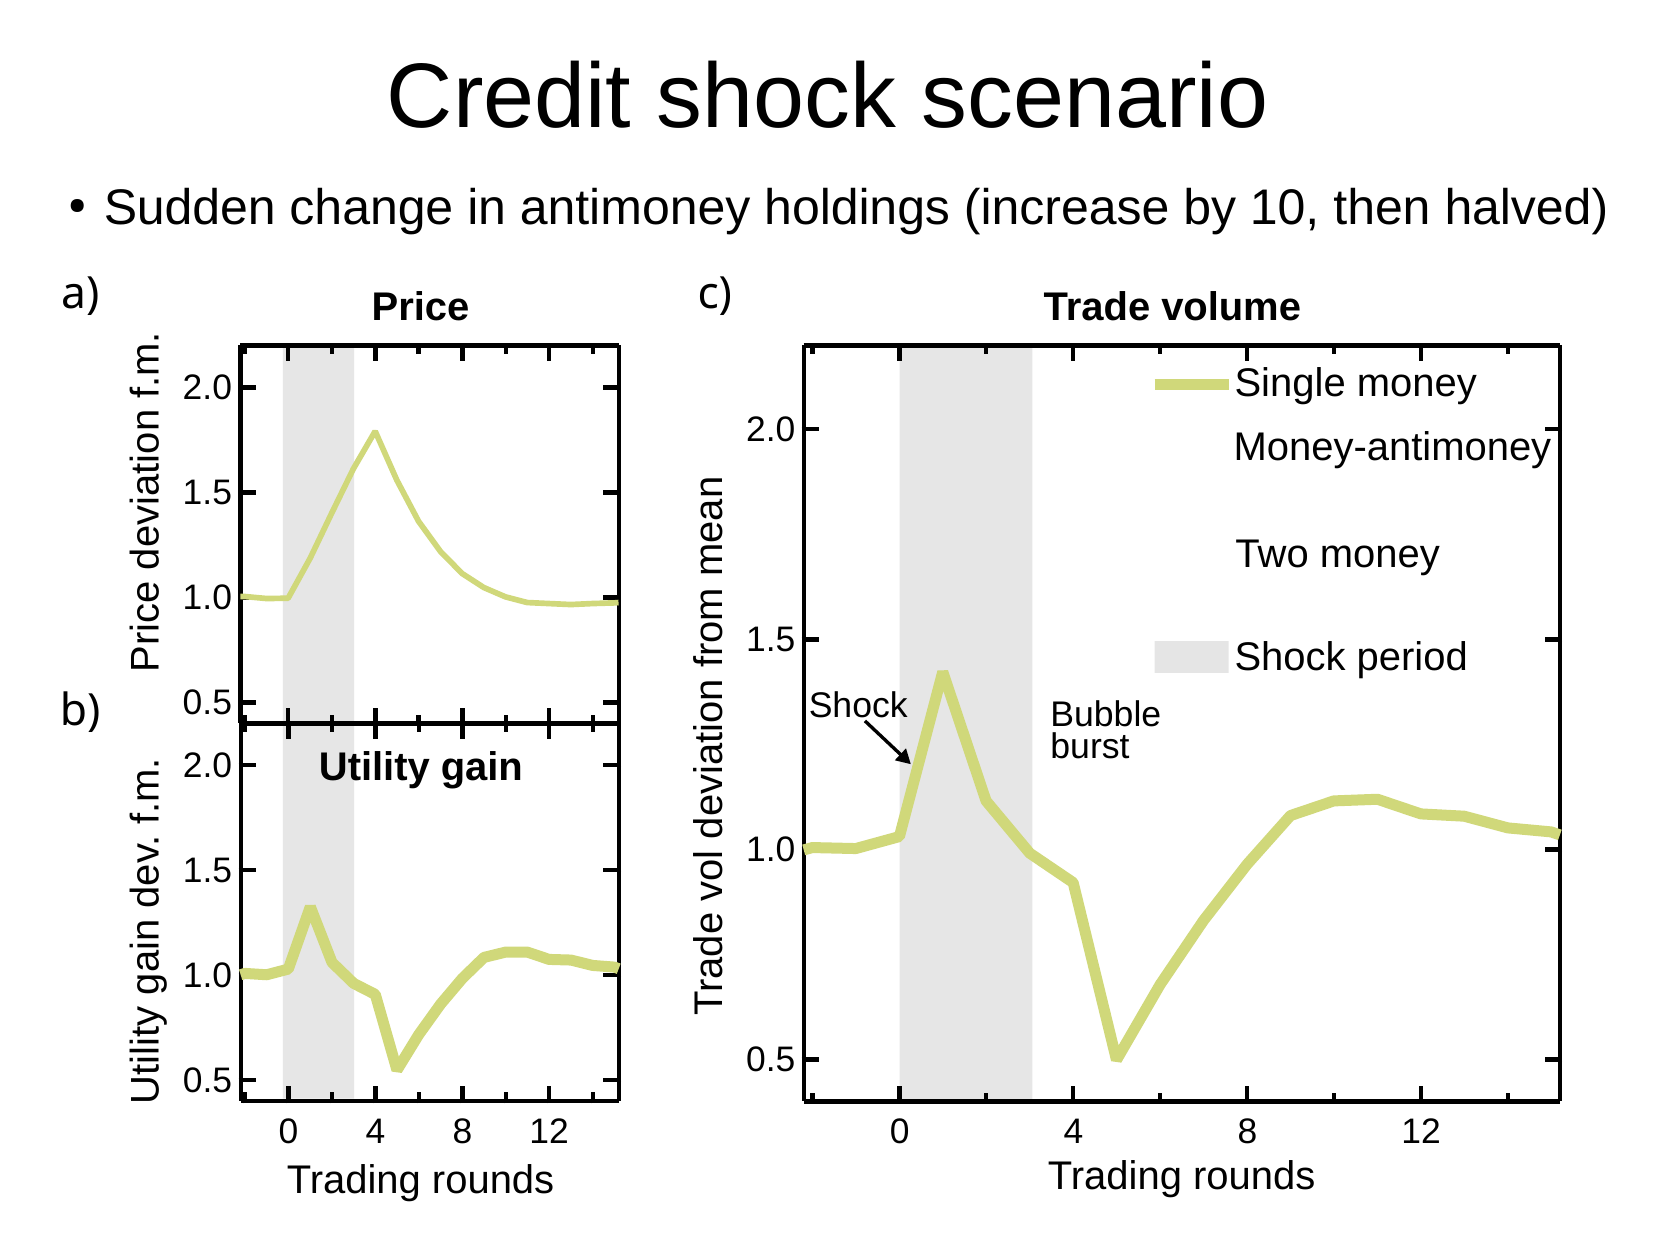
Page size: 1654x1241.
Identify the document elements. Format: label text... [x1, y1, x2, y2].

title Credit shock scenario [53, 44, 1604, 147]
picture [60, 271, 1575, 1240]
text_box Sudden change in antimoney holdings (increase by 10, then halved) [53, 171, 1646, 562]
